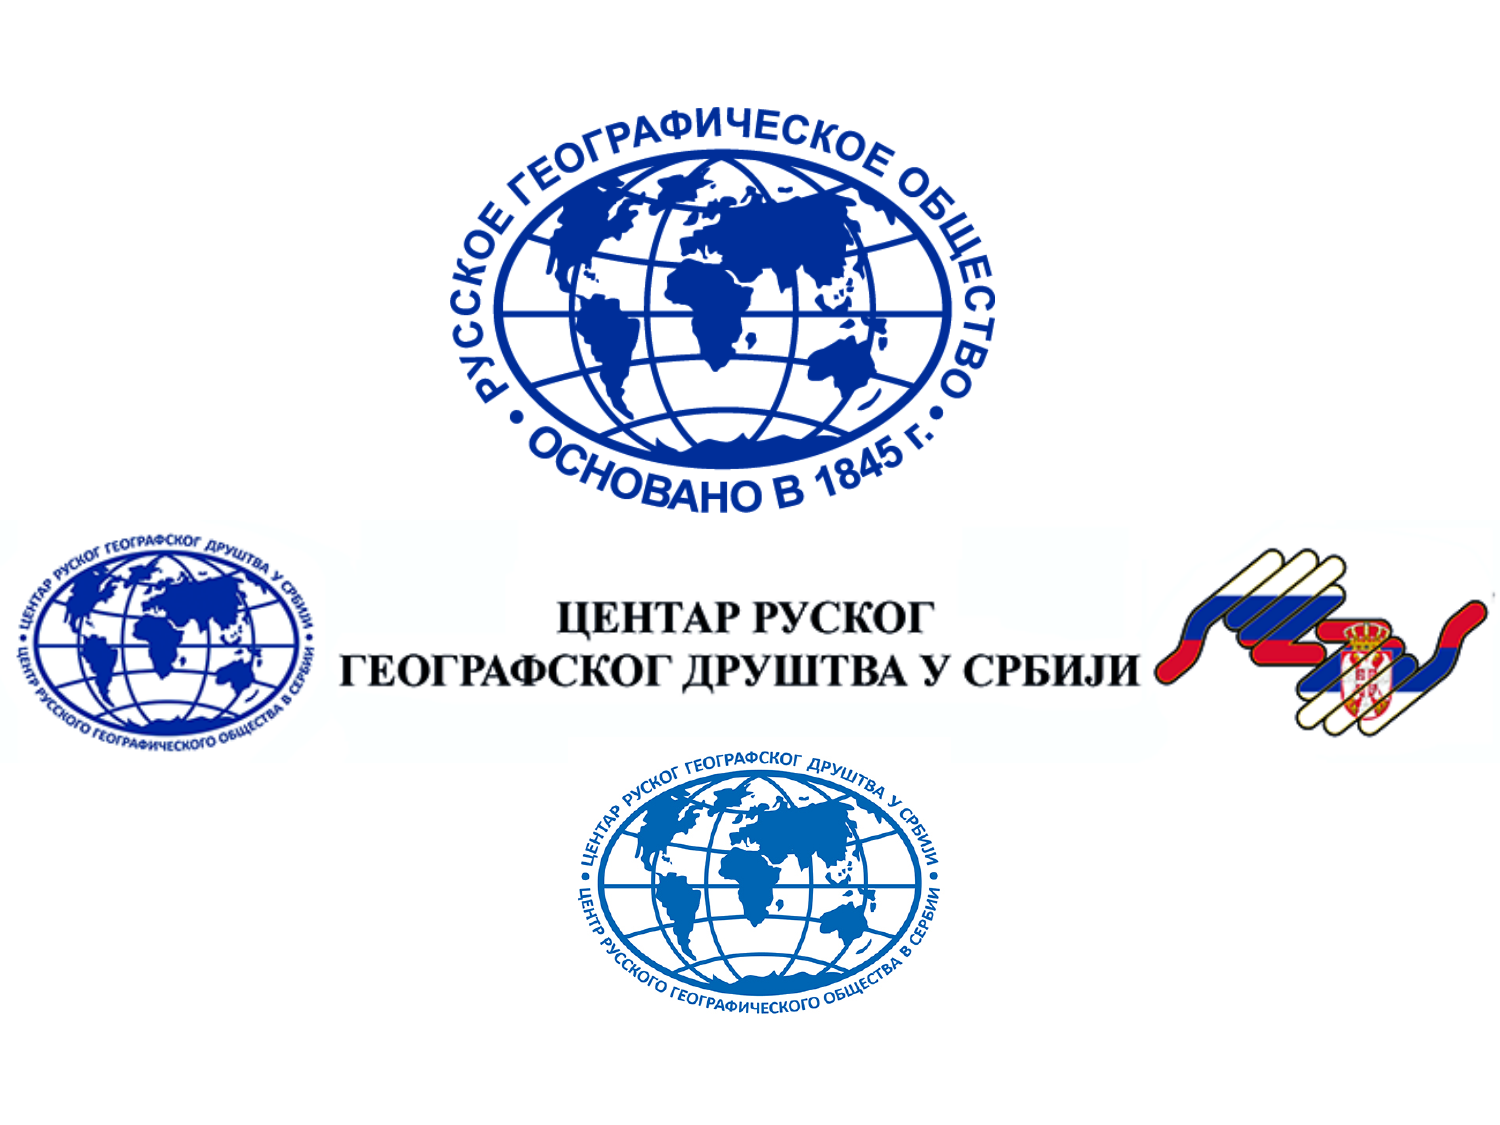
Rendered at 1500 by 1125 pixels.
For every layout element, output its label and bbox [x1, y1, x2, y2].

picture [450, 107, 995, 513]
picture [0, 520, 1500, 1023]
